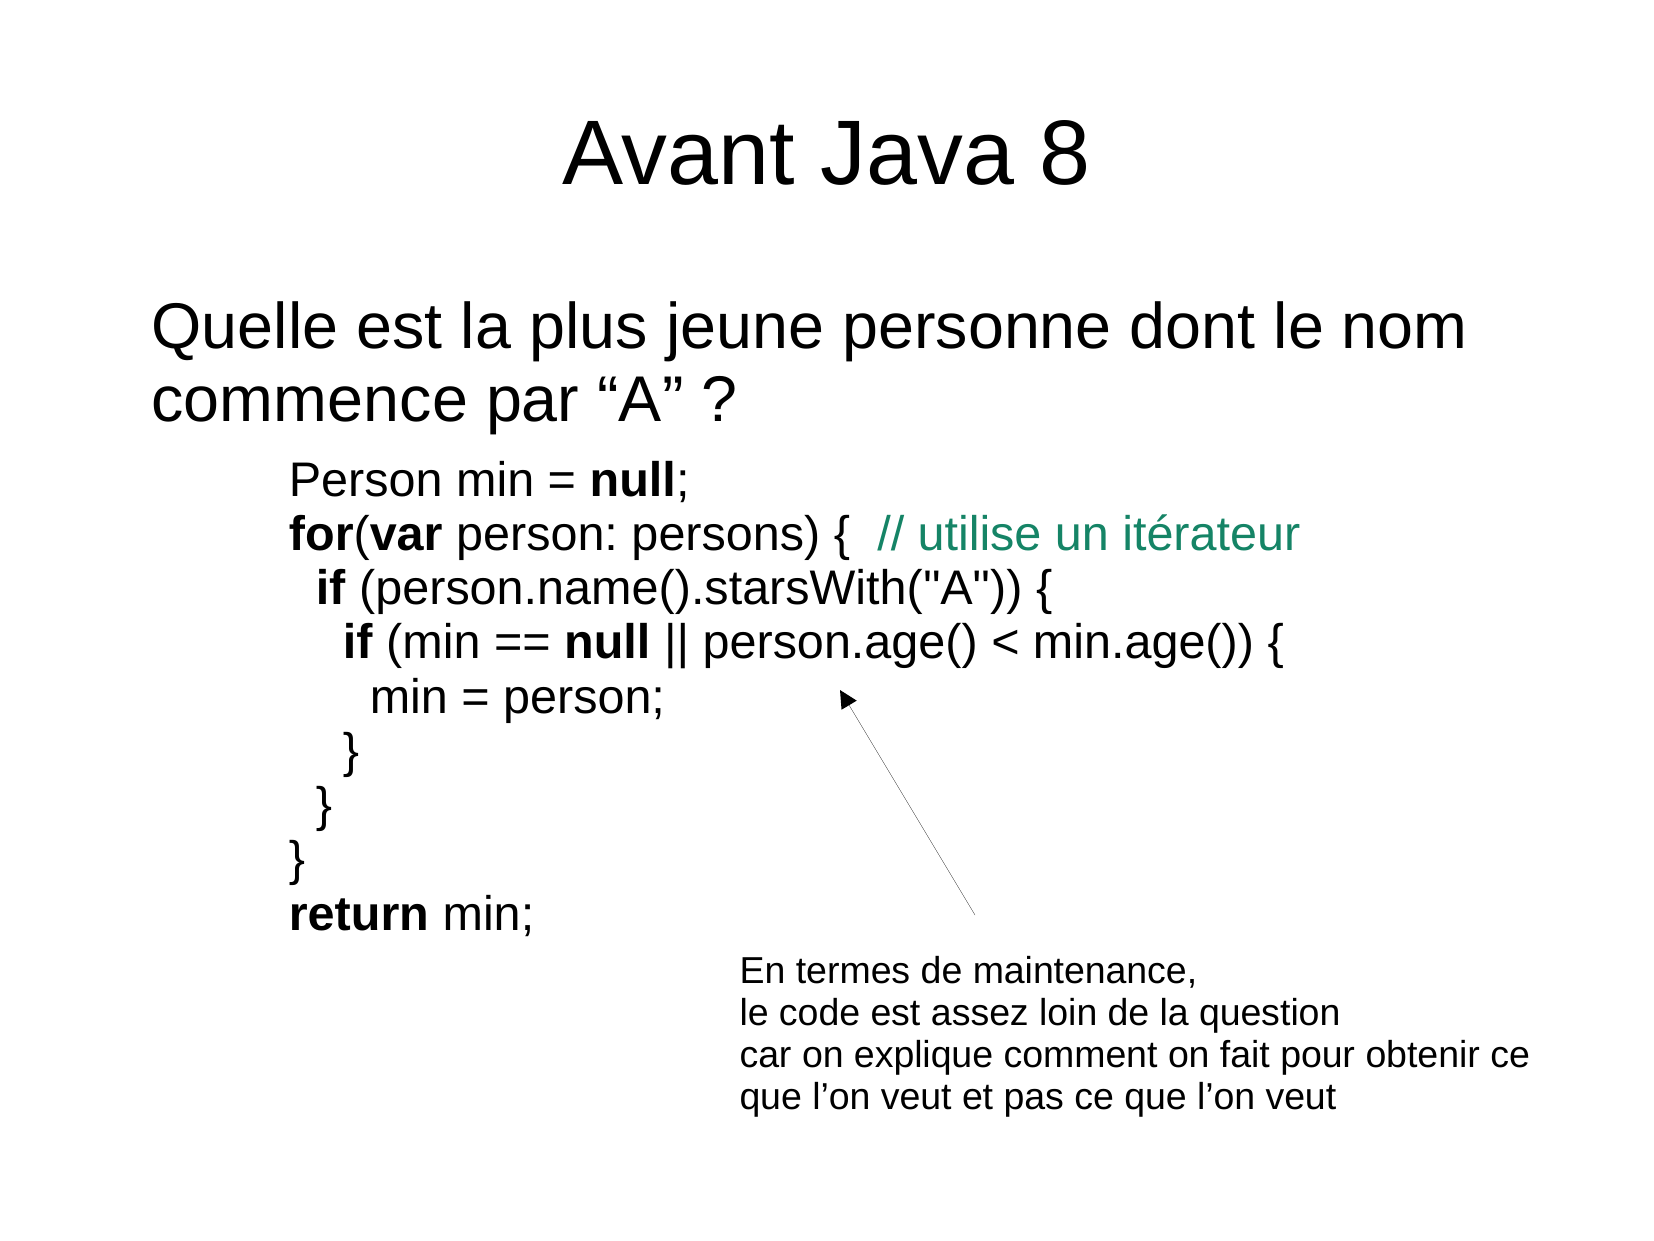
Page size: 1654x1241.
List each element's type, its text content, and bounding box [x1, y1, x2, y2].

title Avant Java 8 [82, 49, 1571, 257]
list Quelle est la plus jeune personne dont le nom commence par “A” ? Person min = null; for(var person: persons) { // utilise un itérateur if (person.name().starsWith("A")) { if (min == null || person.age() < min.age()) { min = person; } } } return min; [82, 290, 1571, 946]
text_box En termes de maintenance, le code est assez loin de la question car on explique comment on fait pour obtenir ce que l’on veut et pas ce que l’on veut [724, 942, 1546, 1126]
